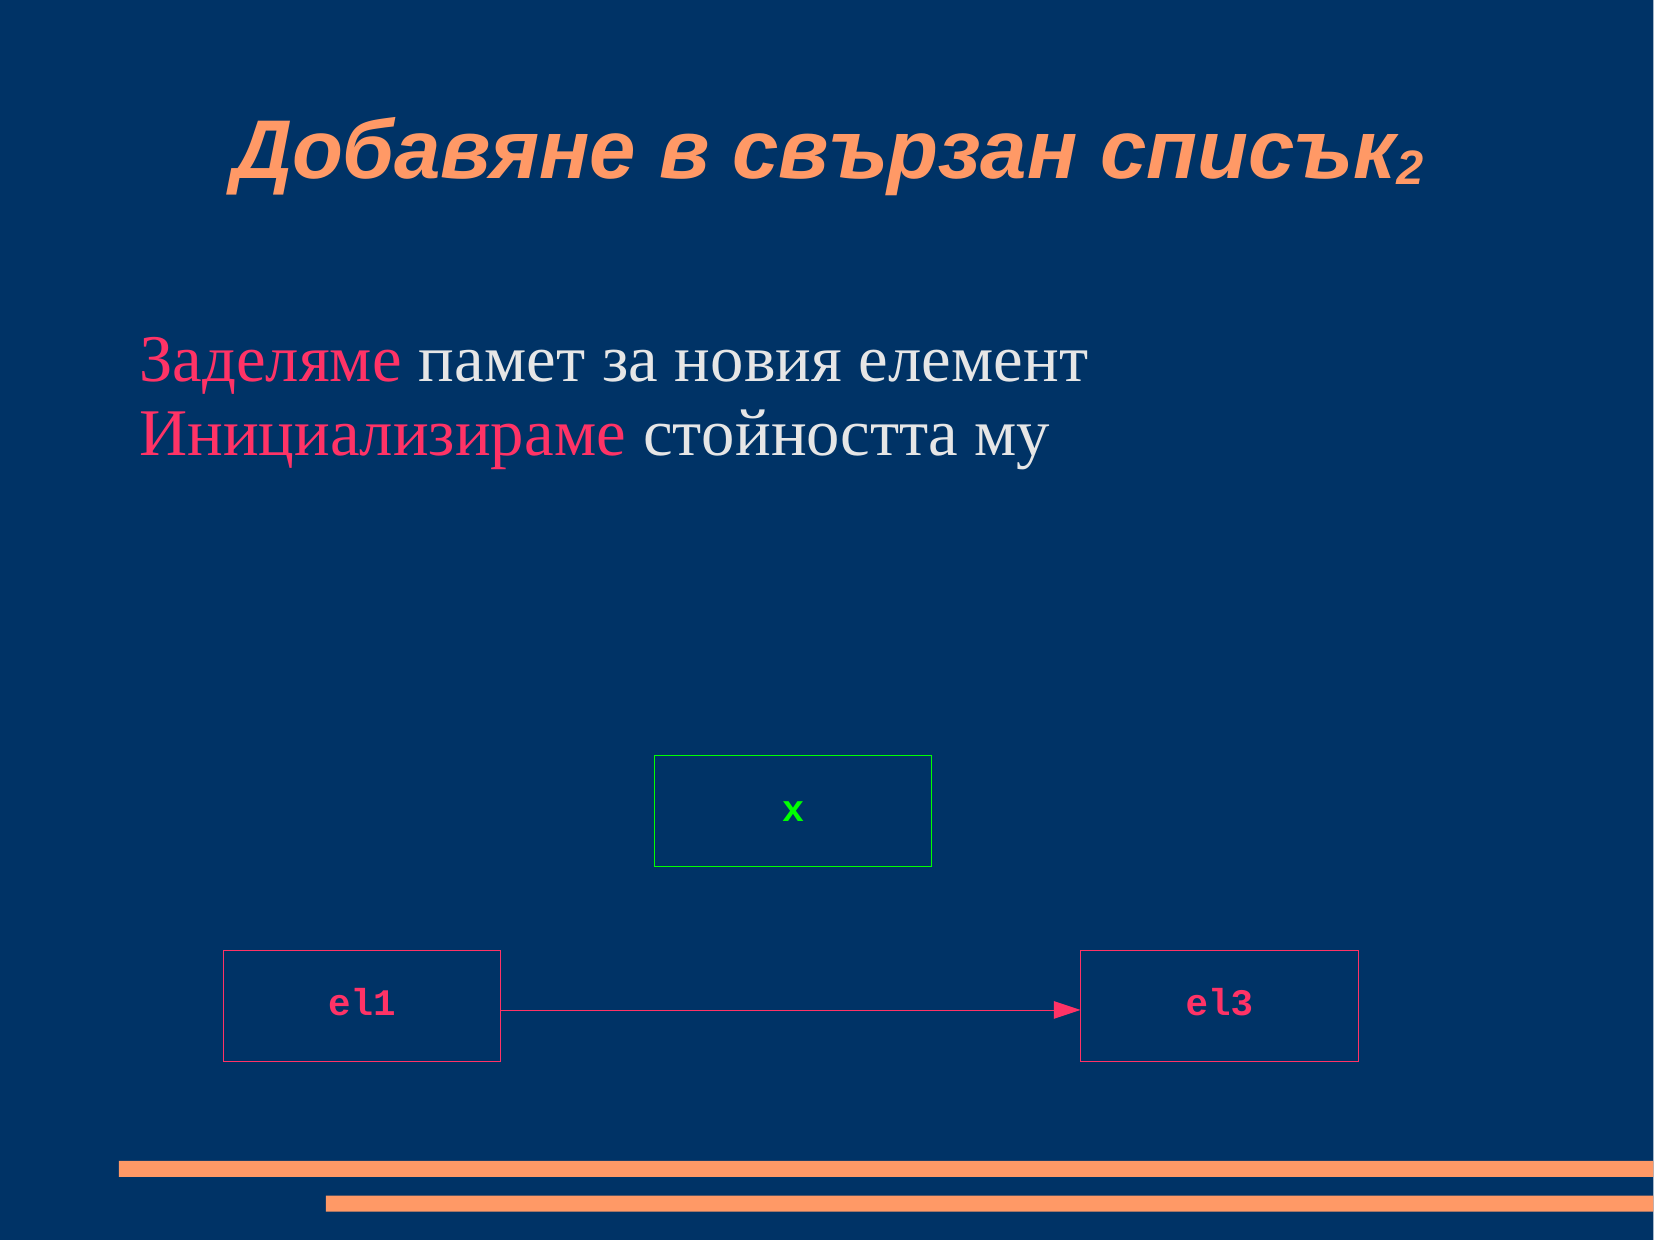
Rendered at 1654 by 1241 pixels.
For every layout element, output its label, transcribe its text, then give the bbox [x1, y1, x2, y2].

list Заделяме памет за новия елемент Инициализираме стойността му [121, 322, 1561, 1133]
title Добавяне в свързан списък2 [121, 46, 1534, 254]
text_box x [654, 755, 932, 867]
